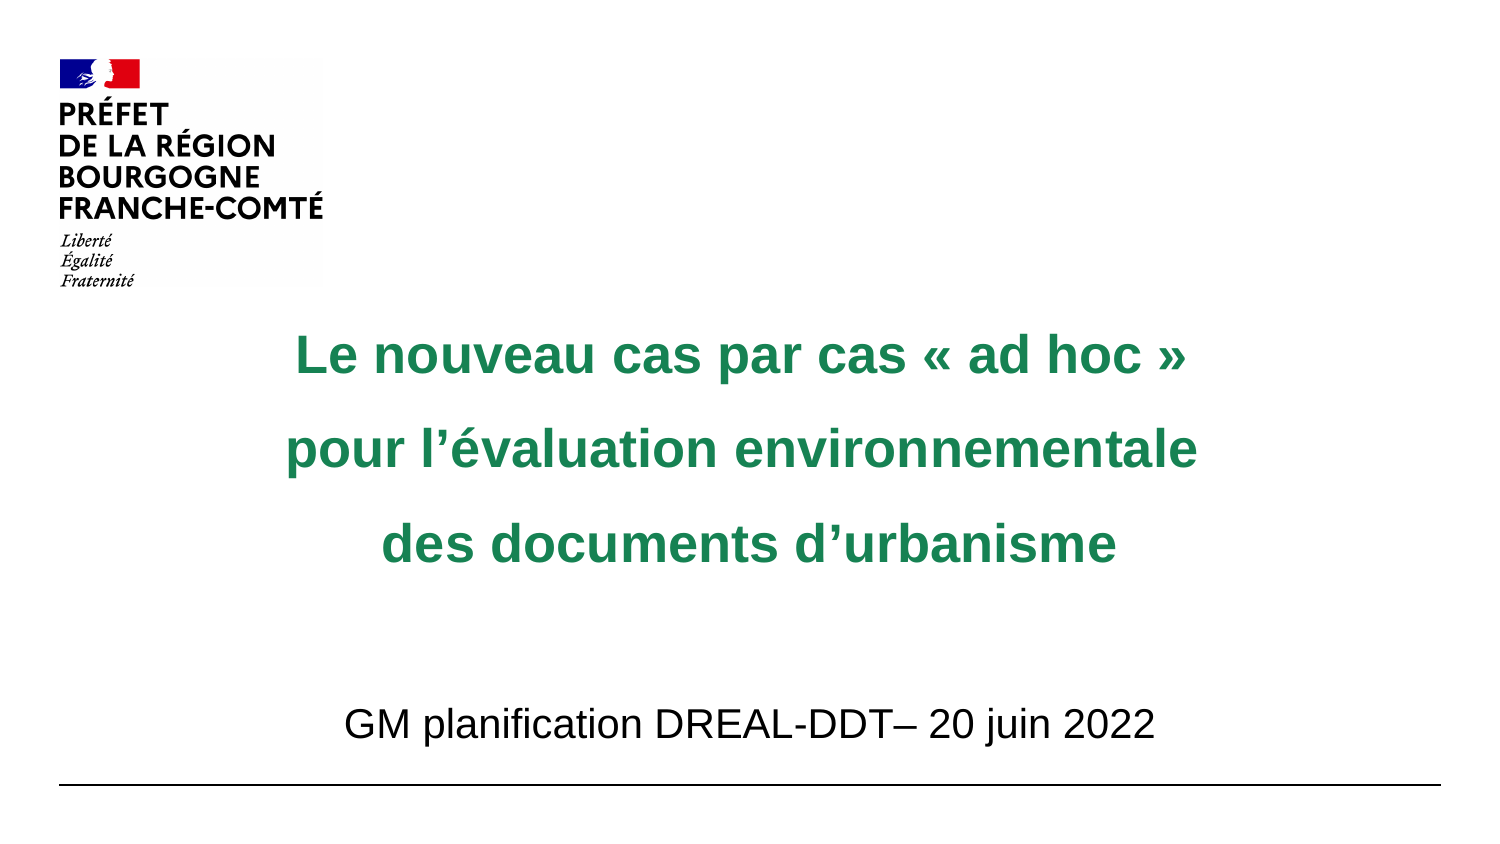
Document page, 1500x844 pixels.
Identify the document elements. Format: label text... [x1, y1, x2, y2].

picture [59, 58, 323, 287]
list Le nouveau cas par cas « ad hoc » pour l’évaluation environnementale des documents d’urbanisme GM planification DREAL-DDT– 20 juin 2022 [59, 318, 1441, 660]
